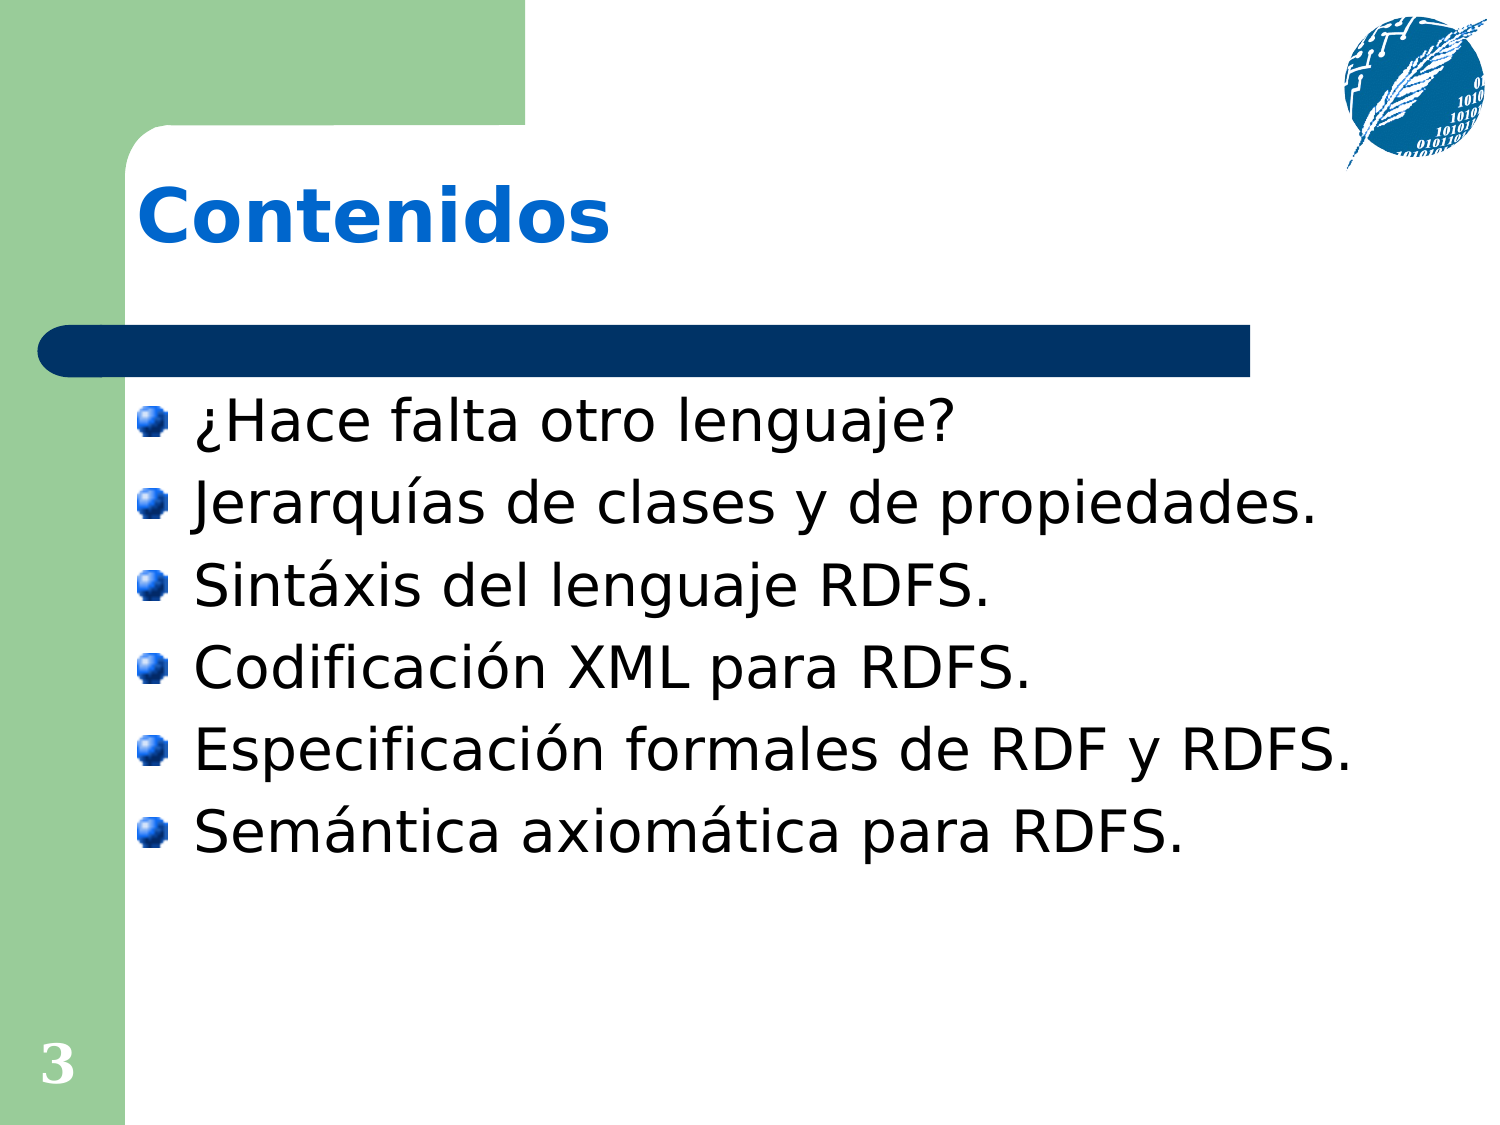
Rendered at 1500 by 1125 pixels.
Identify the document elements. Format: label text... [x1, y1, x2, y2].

picture [1436, 127, 1450, 136]
picture [1433, 139, 1440, 147]
picture [1341, 15, 1487, 172]
list ¿Hace falta otro lenguaje? Jerarquías de clases y de propiedades. Sintáxis del lenguaje RDFS. Codificación XML para RDFS. Especificación formales de RDF y RDFS. Semántica axiomática para RDFS. [137, 387, 1400, 1045]
picture [1416, 140, 1425, 149]
picture [1427, 138, 1431, 148]
title Contenidos [136, 136, 1414, 301]
